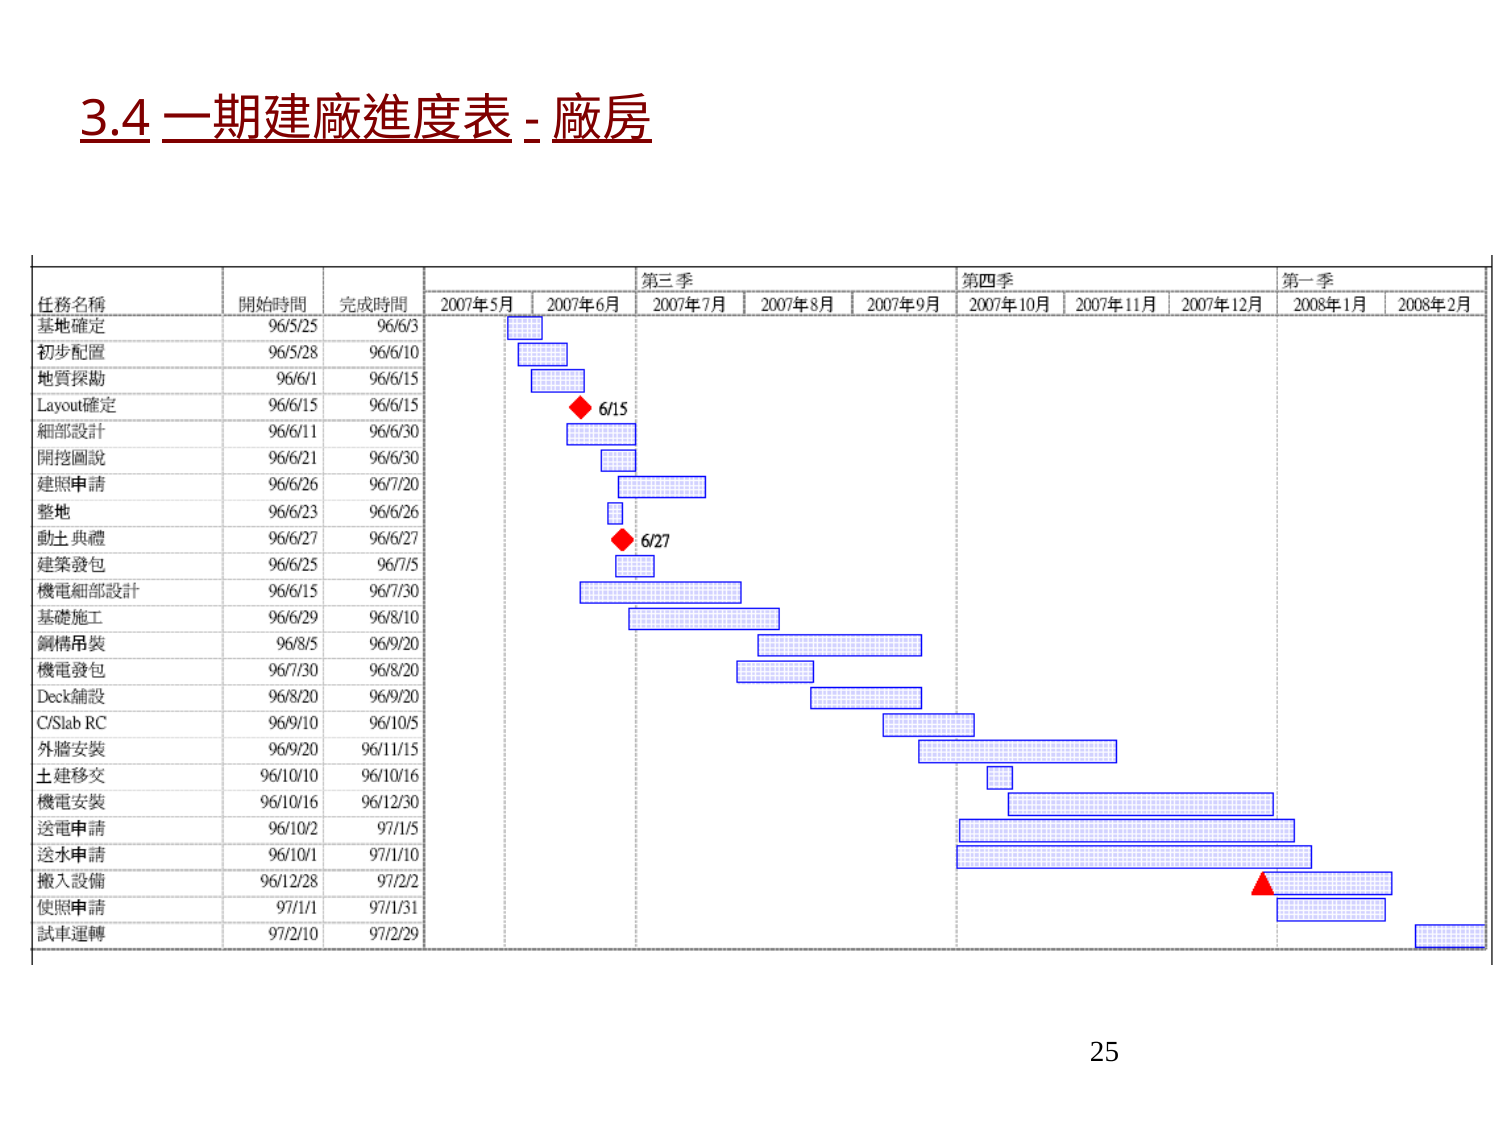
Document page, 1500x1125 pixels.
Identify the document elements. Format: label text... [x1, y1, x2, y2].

text_box 3.4一期建廠進度表-廠房 [65, 78, 667, 153]
picture [11, 255, 1495, 965]
text_box 25 [1074, 1025, 1388, 1101]
